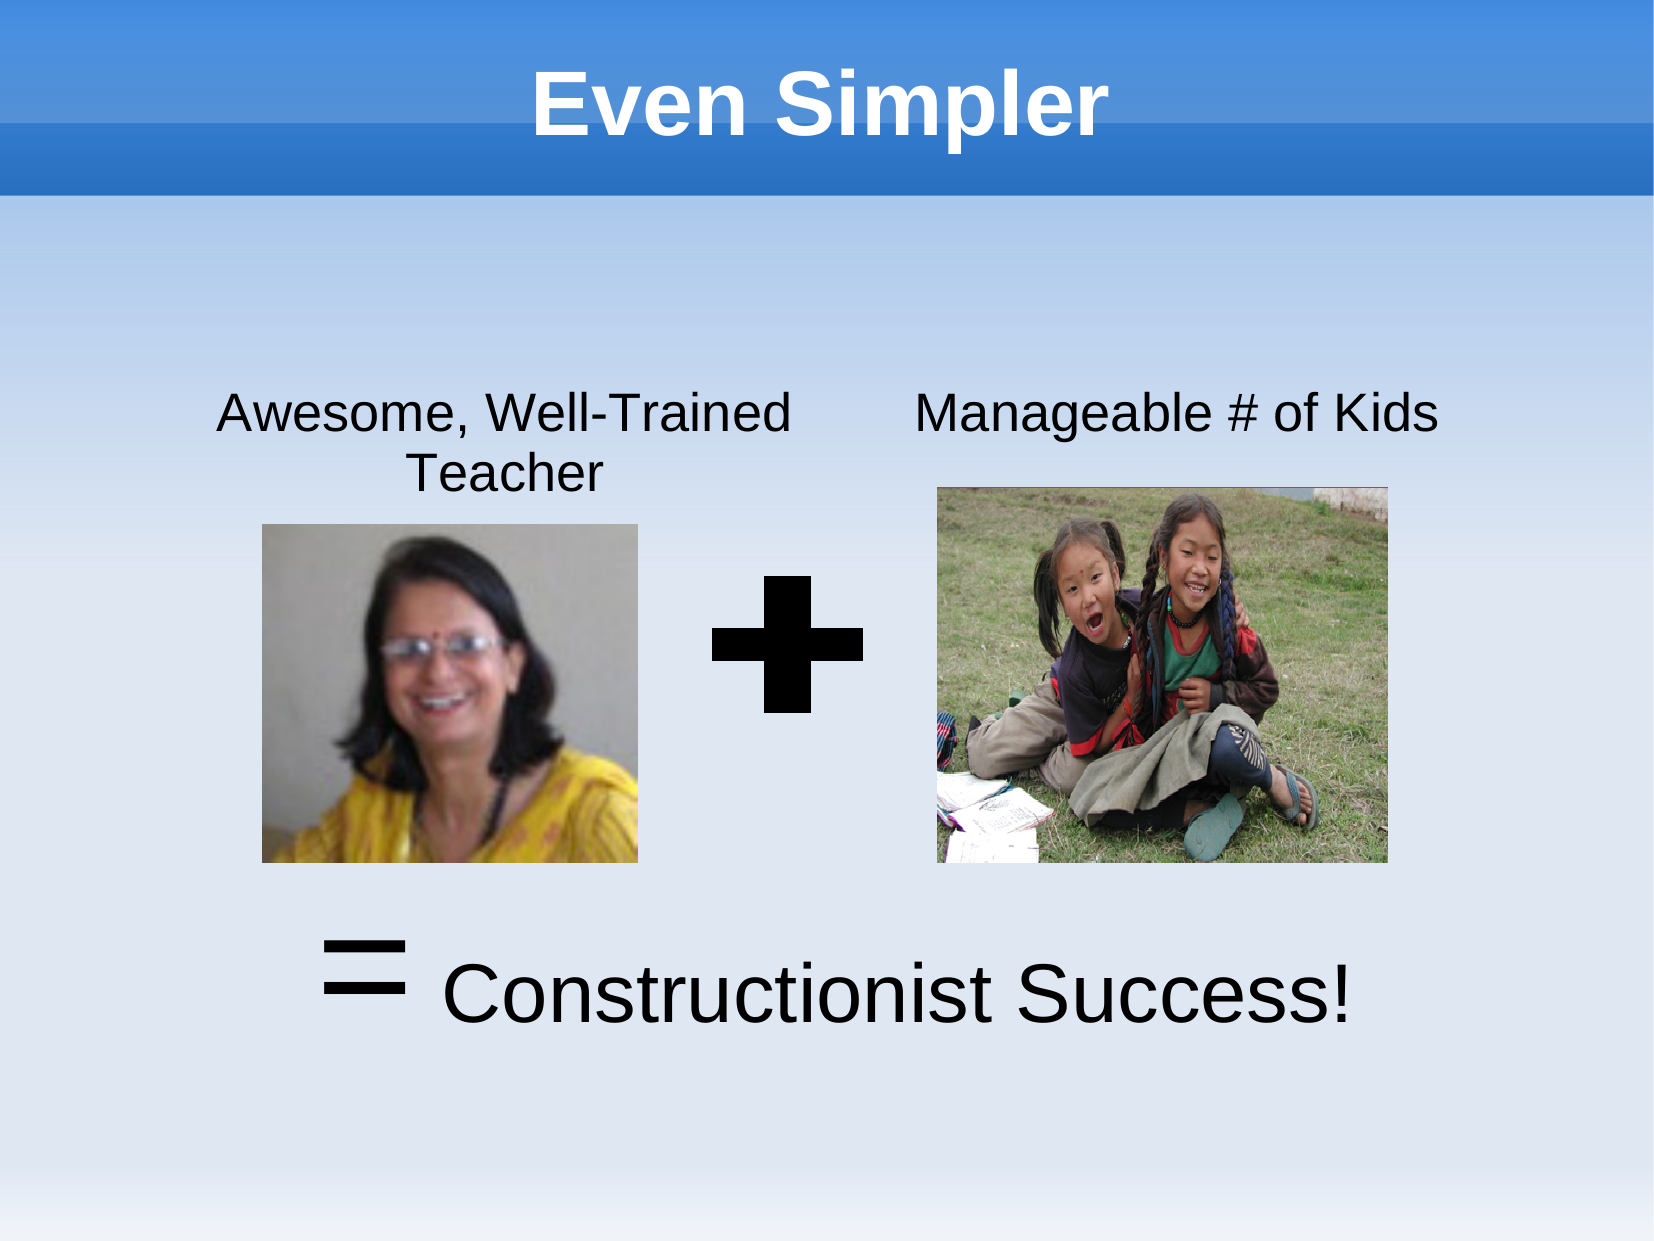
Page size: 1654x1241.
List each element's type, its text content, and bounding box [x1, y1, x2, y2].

picture [262, 525, 638, 863]
text_box Awesome, Well-Trained Teacher [185, 375, 826, 525]
text_box [712, 576, 863, 713]
title Even Simpler [76, 7, 1565, 200]
text_box Manageable # of Kids [900, 375, 1501, 458]
list = Constructionist Success! [82, 245, 1571, 1241]
picture [937, 487, 1388, 863]
picture [0, 0, 1654, 1241]
